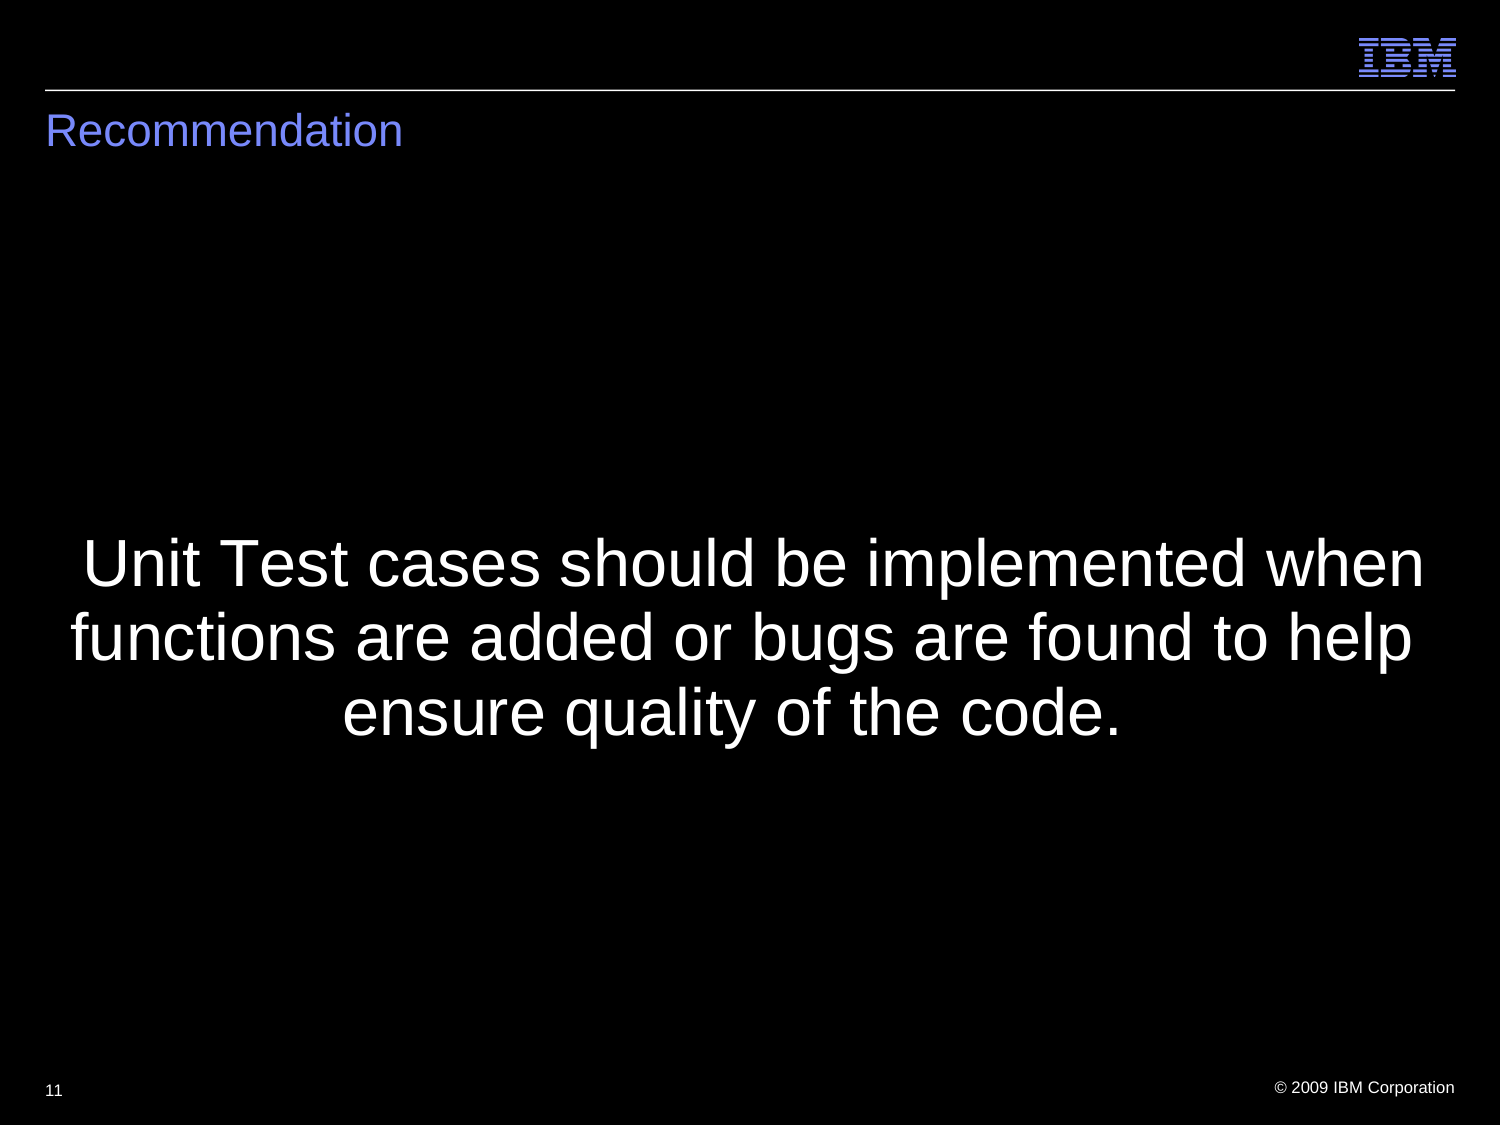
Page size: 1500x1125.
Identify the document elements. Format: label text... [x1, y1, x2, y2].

title Recommendation [30, 97, 1456, 203]
picture [1359, 37, 1456, 77]
subtitle Unit Test cases should be implemented when functions are added or bugs are found to help ensure quality of the code. [30, 307, 1456, 1043]
